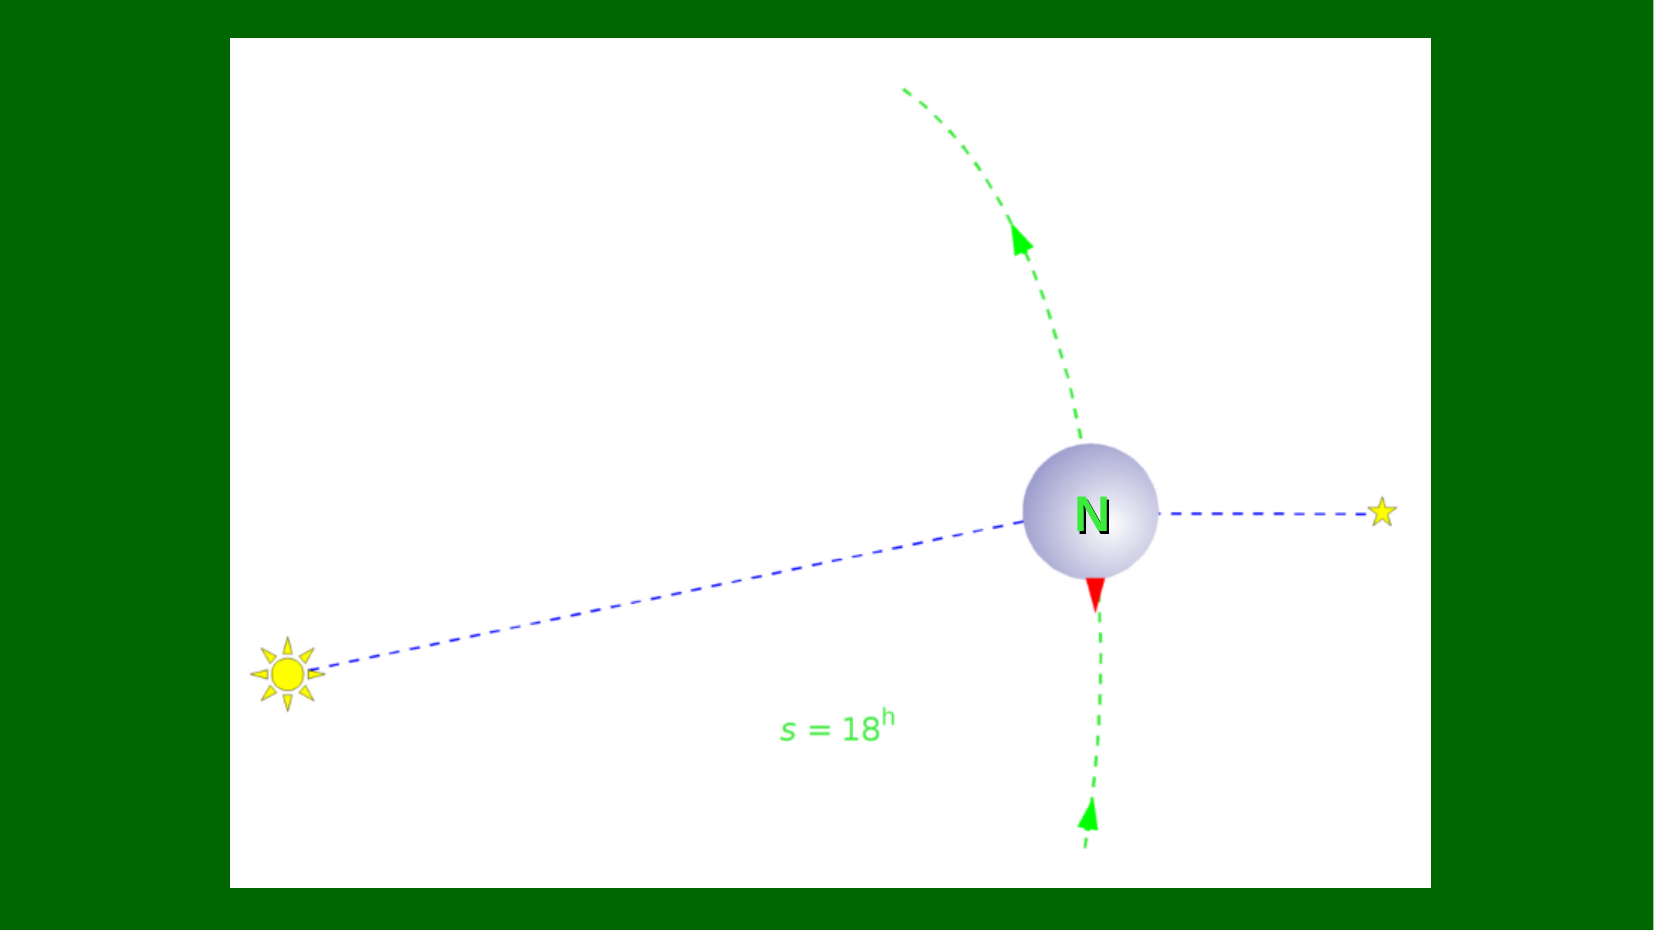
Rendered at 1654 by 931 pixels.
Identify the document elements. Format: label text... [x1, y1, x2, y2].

text_box N [1059, 479, 1126, 550]
picture [230, 38, 1431, 888]
